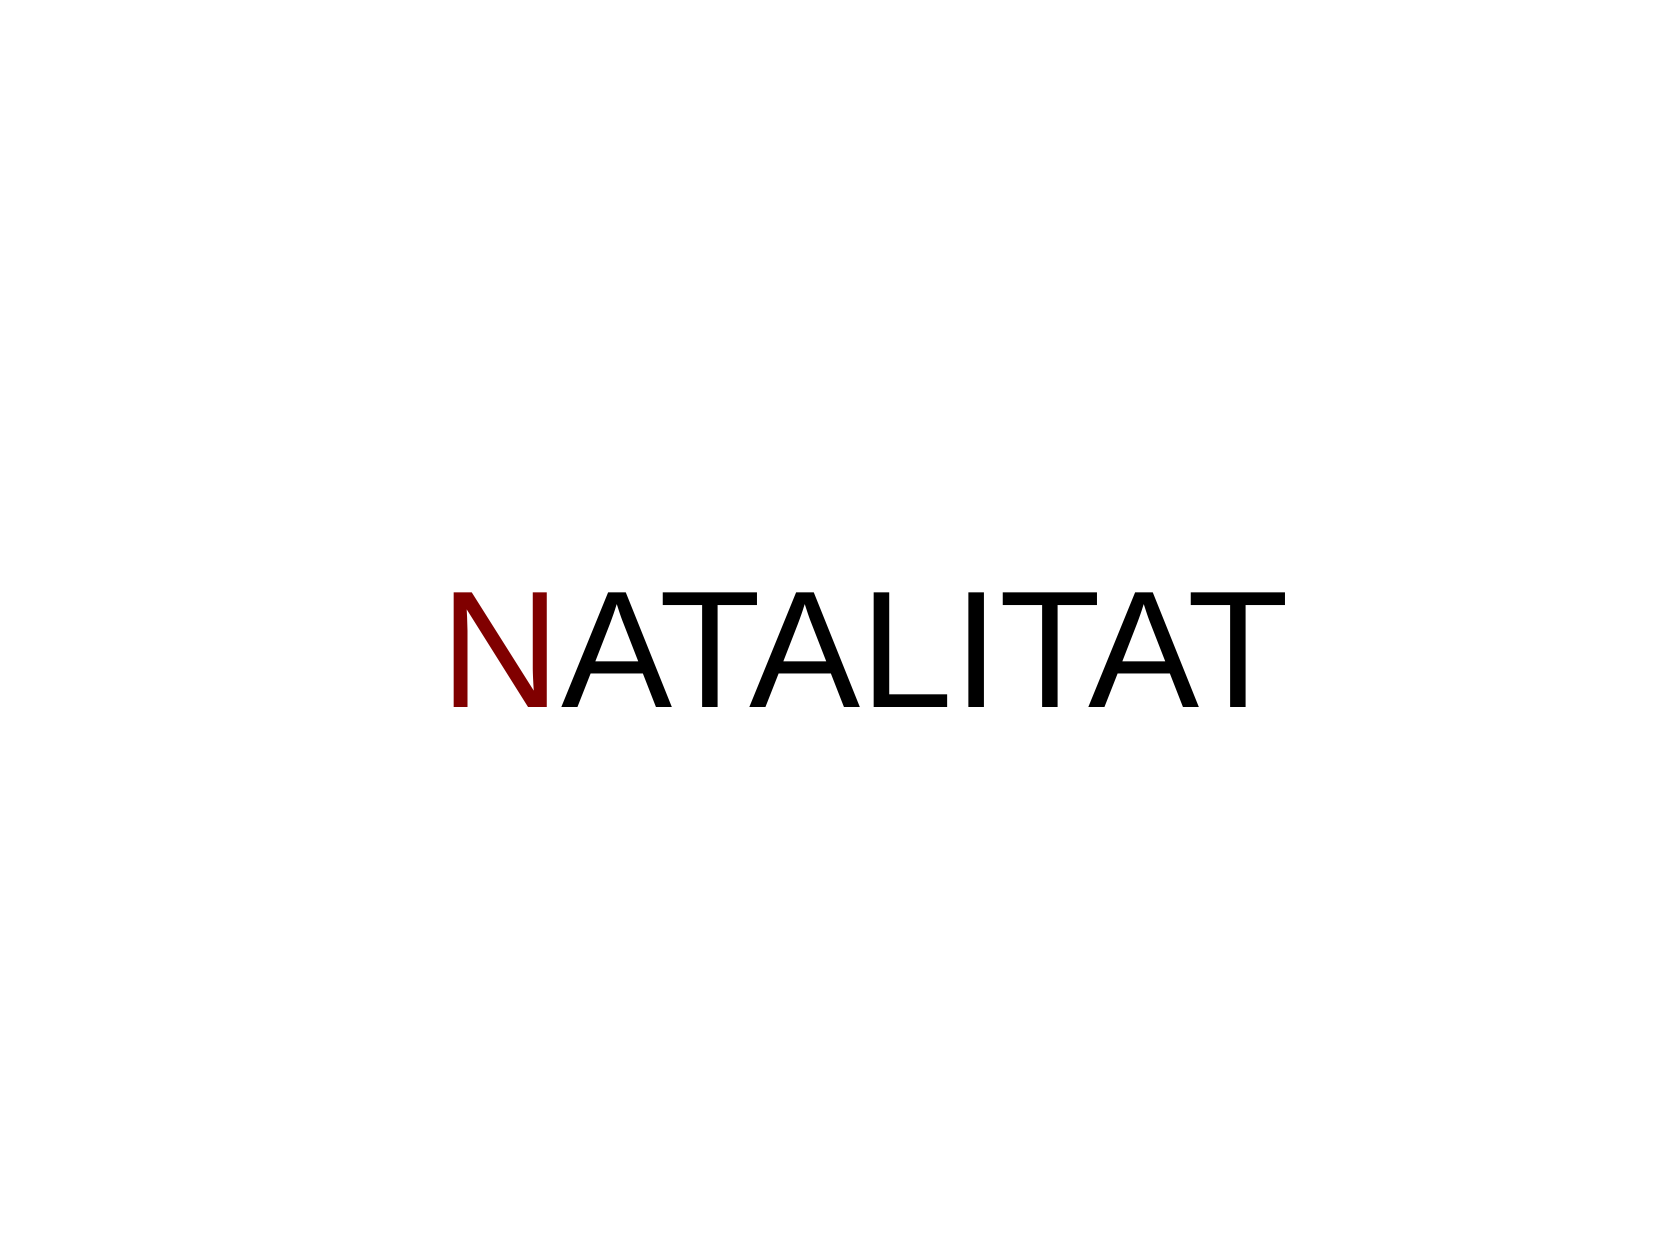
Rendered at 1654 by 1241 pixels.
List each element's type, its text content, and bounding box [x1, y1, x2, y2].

list NATALITAT [82, 290, 1571, 1010]
